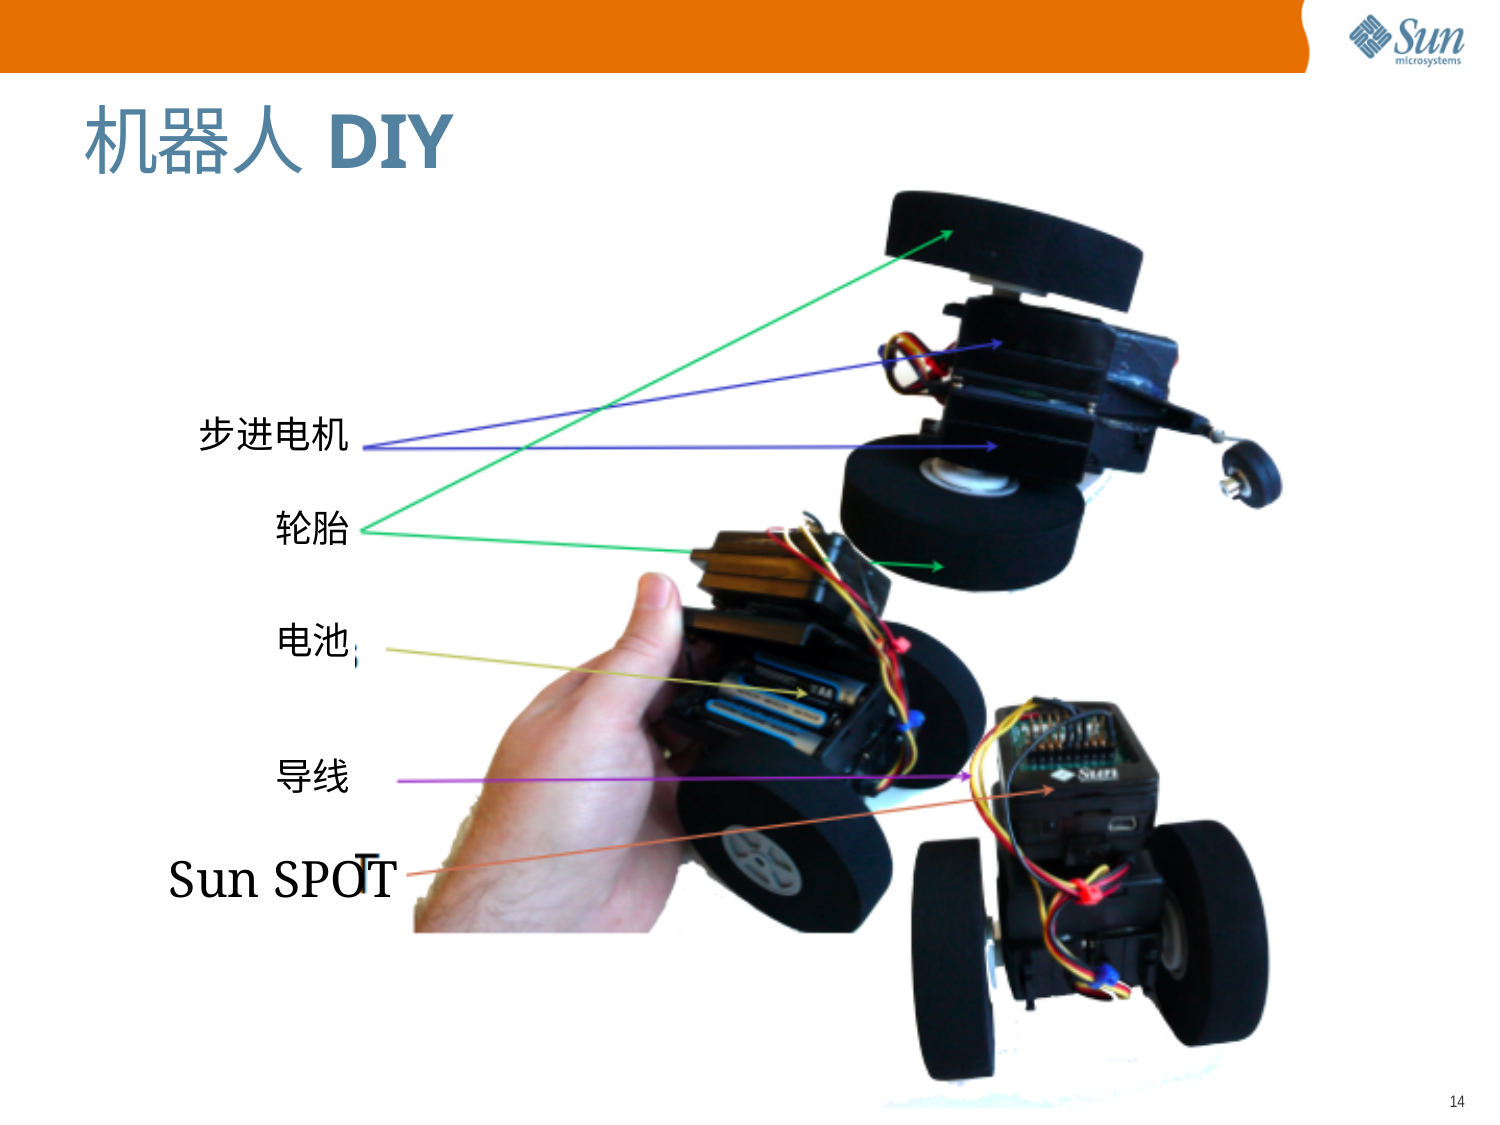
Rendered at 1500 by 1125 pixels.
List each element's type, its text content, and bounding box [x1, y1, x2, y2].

picture [355, 185, 1304, 1117]
text_box 电池 [275, 620, 463, 664]
text_box 步进电机 [198, 413, 387, 457]
title 机器人DIY [83, 94, 1446, 199]
text_box Sun SPOT [169, 850, 370, 908]
text_box 导线 [275, 756, 463, 800]
text_box 轮胎 [275, 508, 463, 551]
picture [0, 0, 1500, 73]
